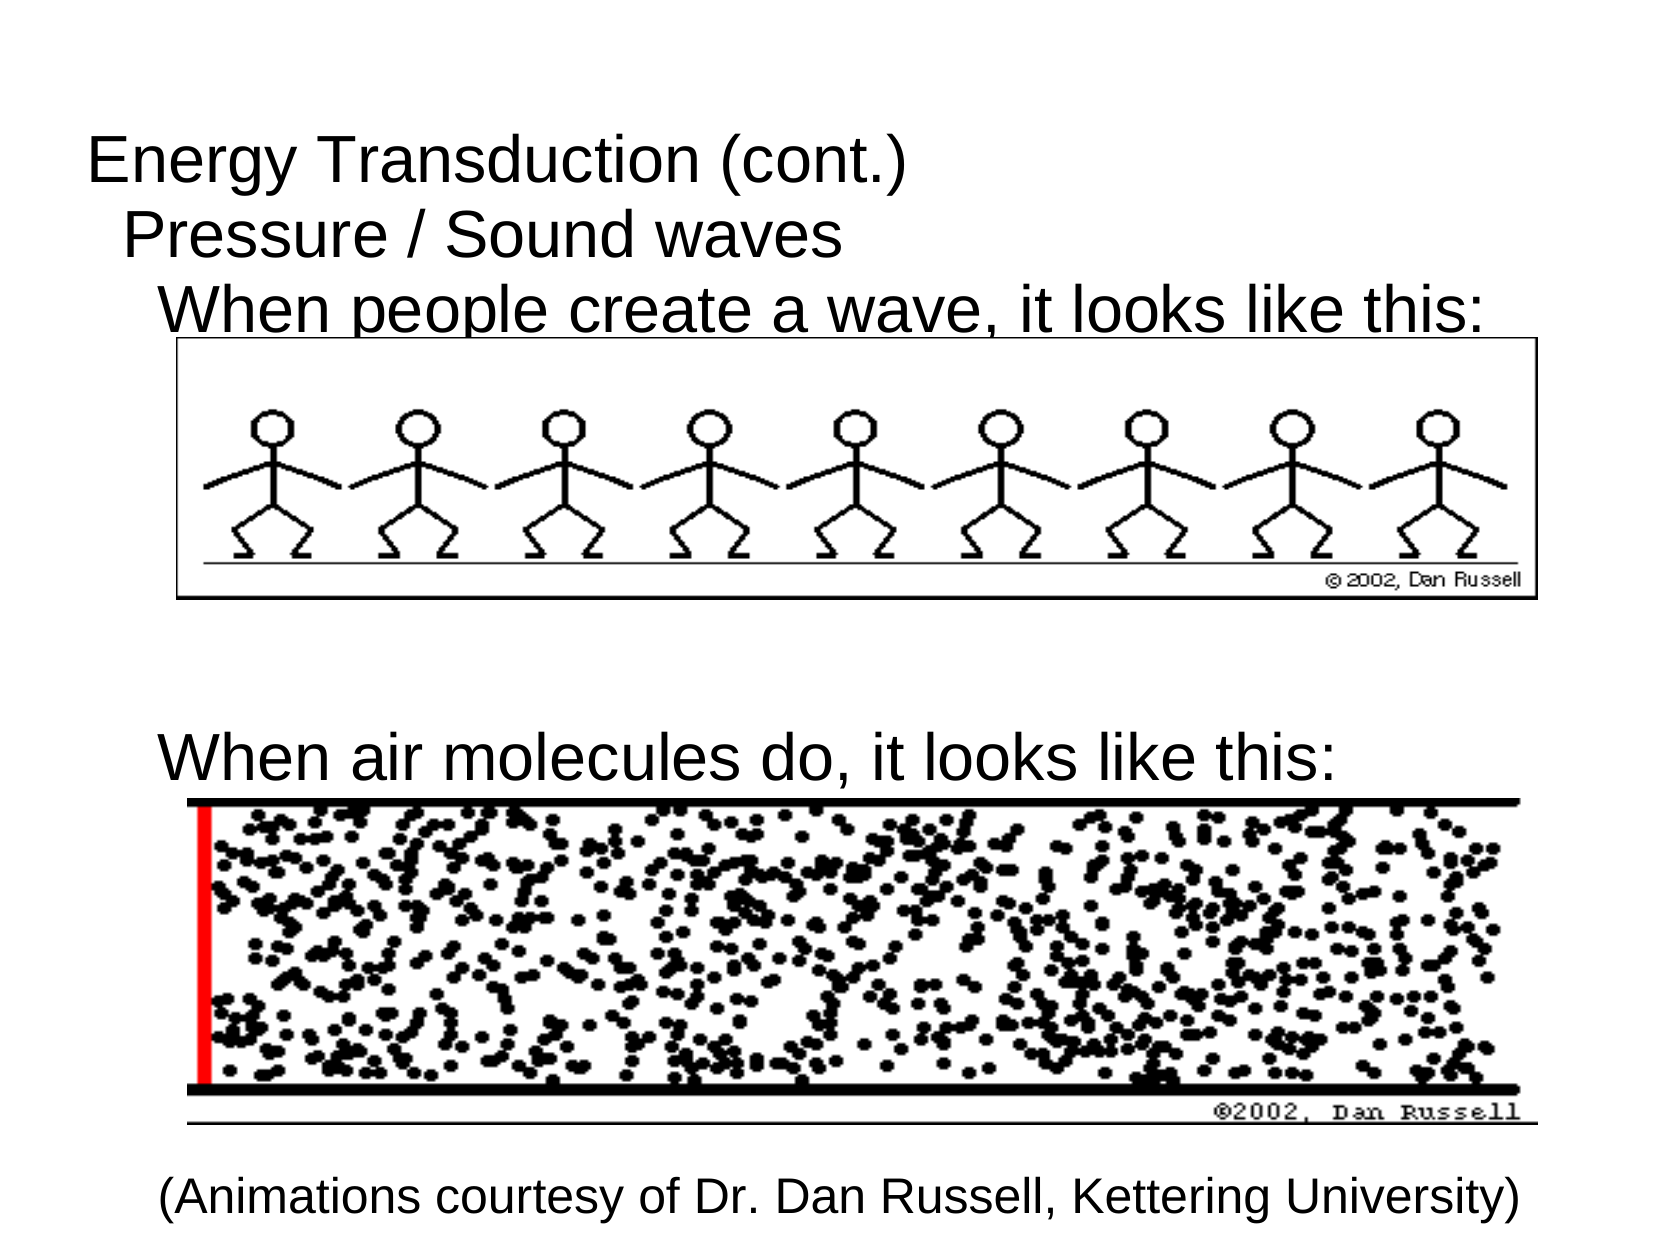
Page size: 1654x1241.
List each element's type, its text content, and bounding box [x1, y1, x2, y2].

text_box Energy Transduction (cont.) Pressure / Sound waves When people create a wave, it looks like this: When air molecules do, it looks like this: (Animations courtesy of Dr. Dan Russell, Kettering University) [86, 122, 1576, 1225]
picture [176, 337, 1538, 601]
picture [187, 798, 1538, 1126]
